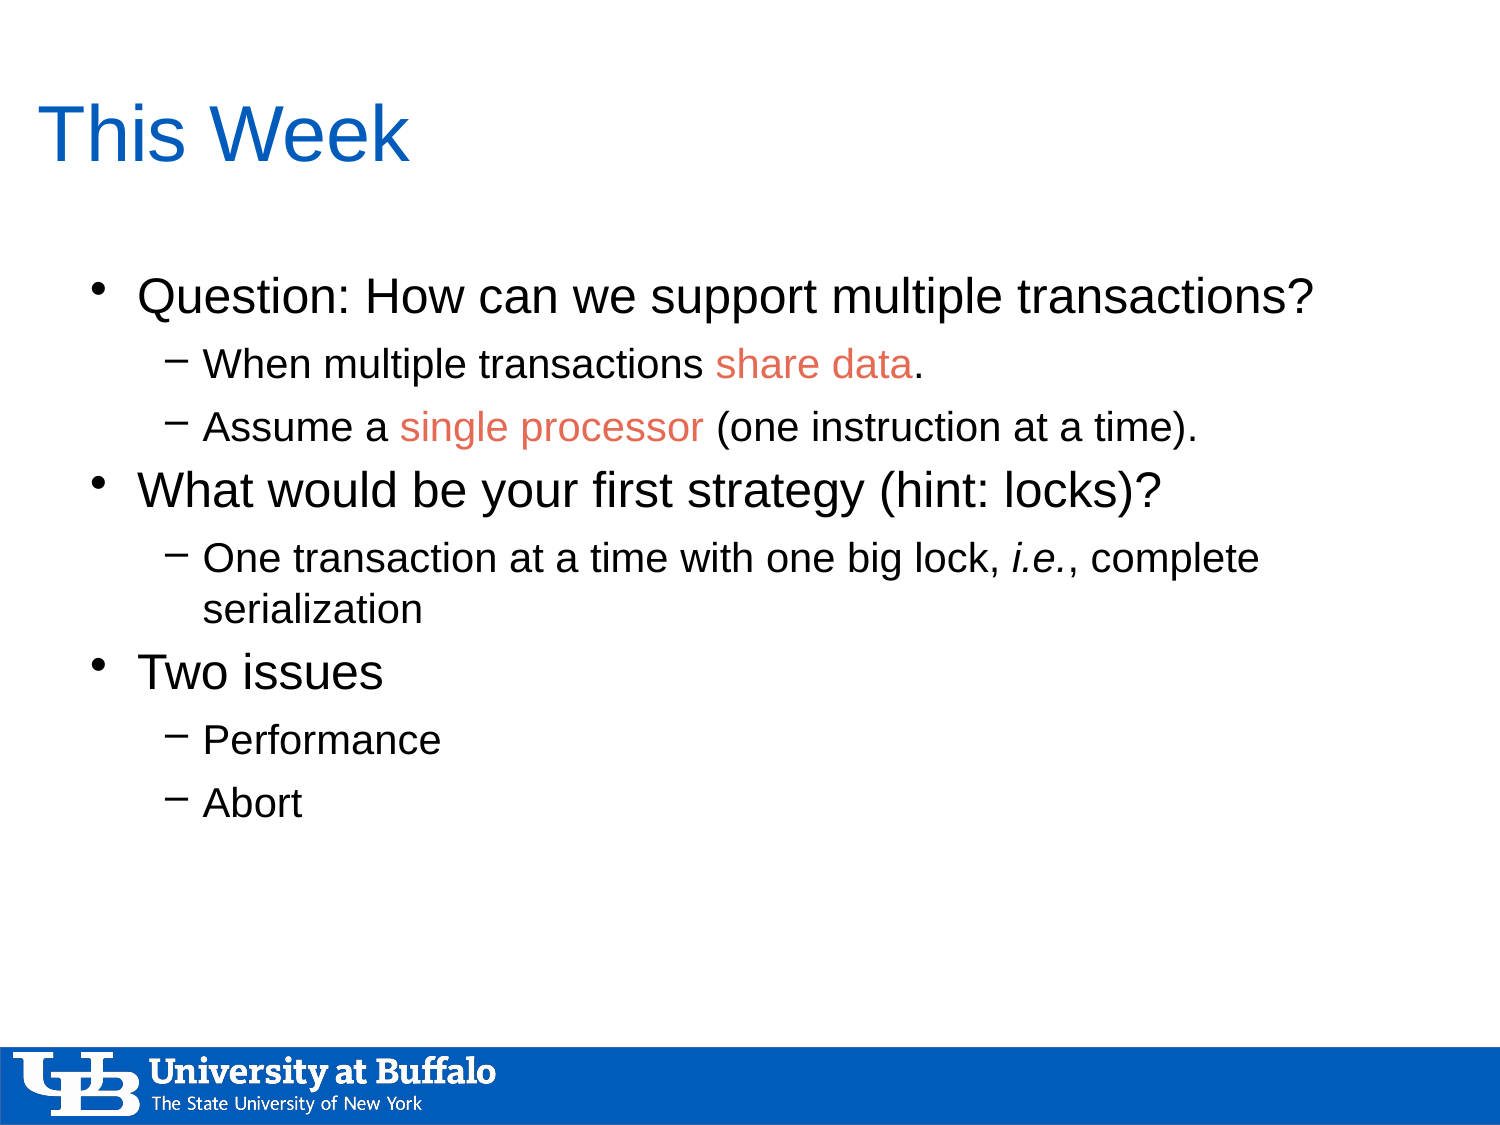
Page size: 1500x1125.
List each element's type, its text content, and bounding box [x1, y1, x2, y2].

title This Week [37, 40, 1388, 228]
list Question: How can we support multiple transactions? When multiple transactions share data. Assume a single processor (one instruction at a time). What would be your first strategy (hint: locks)? One transaction at a time with one big lock, i.e., complete serialization Two issues Performance Abort [75, 263, 1425, 916]
picture [13, 1052, 496, 1116]
